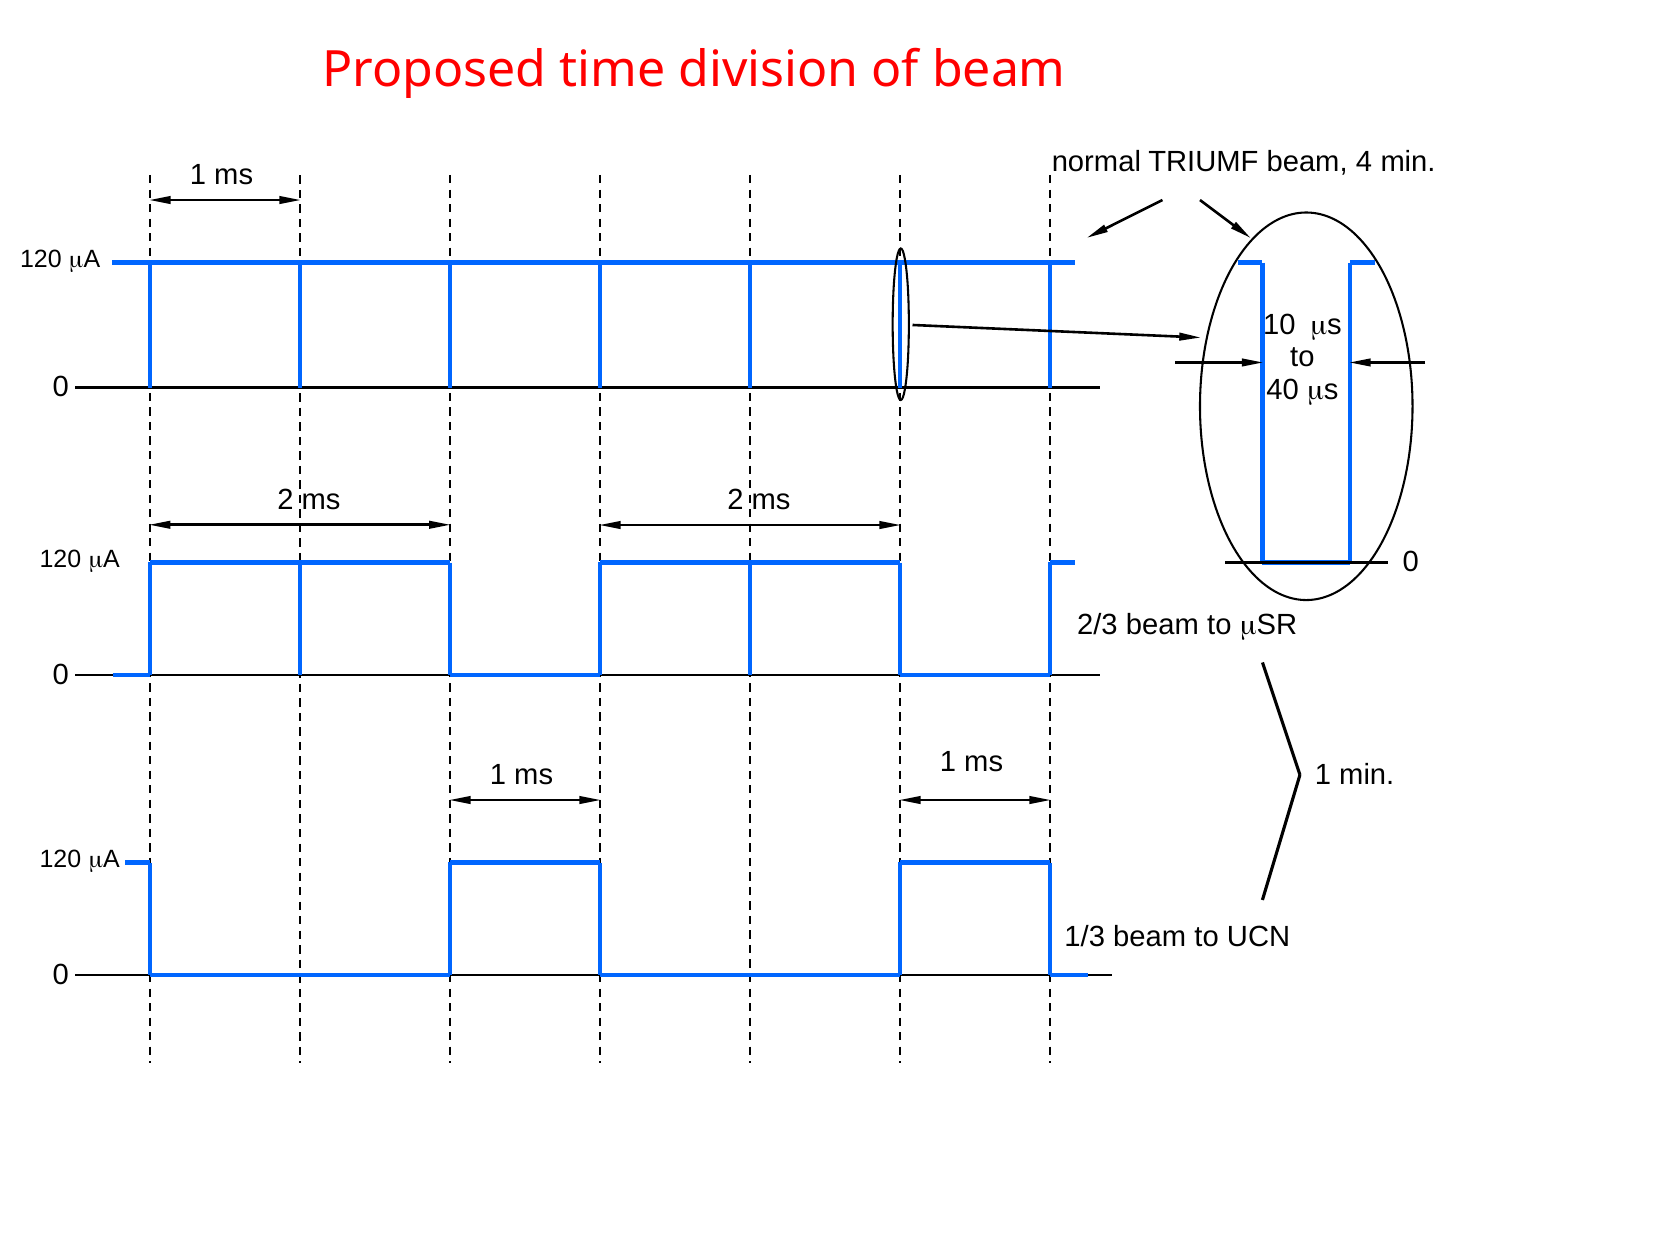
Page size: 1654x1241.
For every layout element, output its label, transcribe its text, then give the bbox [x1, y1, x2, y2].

text_box 1 ms [474, 750, 569, 799]
text_box 2/3 beam to SR [1062, 600, 1313, 649]
text_box 120 A [5, 237, 116, 282]
text_box 1 min. [1299, 750, 1410, 799]
text_box 0 [1387, 537, 1434, 586]
text_box 1 ms [924, 737, 1019, 786]
text_box 1/3 beam to UCN [1049, 912, 1306, 961]
text_box 0 [37, 650, 84, 699]
text_box normal TRIUMF beam, 4 min. [1037, 137, 1451, 186]
text_box 120 A [24, 537, 135, 582]
text_box 0 [37, 950, 84, 999]
text_box 10s to 40 s [1248, 300, 1357, 414]
text_box Proposed time division of beam [307, 24, 1082, 109]
text_box 1 ms [174, 150, 269, 199]
text_box 120 A [24, 837, 135, 882]
text_box 2 ms [262, 474, 356, 524]
text_box 0 [37, 362, 84, 411]
text_box 2 ms [712, 474, 806, 524]
